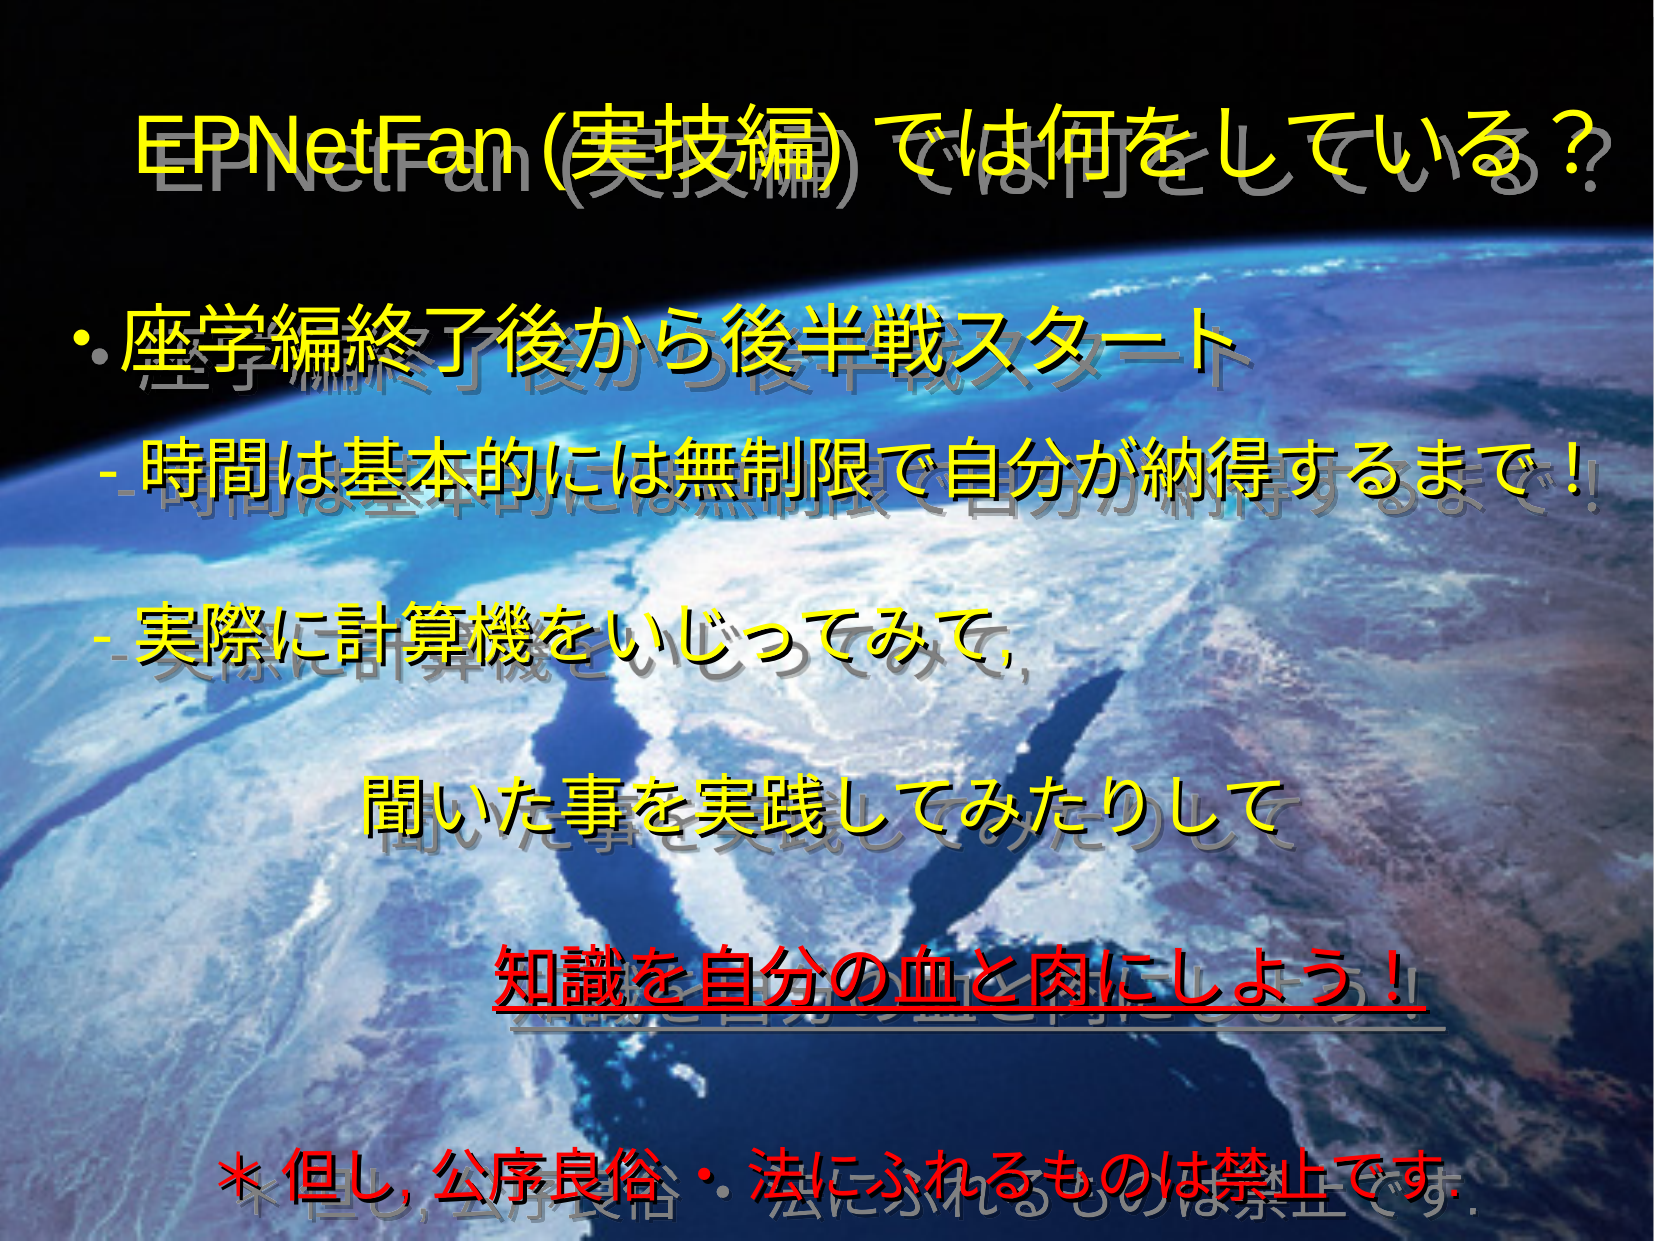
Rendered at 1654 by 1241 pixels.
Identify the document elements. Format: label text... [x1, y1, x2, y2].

text_box ・座学編終了後から後半戦スタート [29, 272, 1153, 363]
text_box ＊ 但し, 公序良俗 ・ 法にふれるものは禁止です. [194, 1122, 1418, 1202]
text_box - 実際に計算機をいじってみて, 聞いた事を実践してみたりして 知識を自分の血と肉にしよう！ [76, 572, 1233, 930]
text_box EPNetFan (実技編) では何をしている？ [118, 69, 1569, 178]
picture [0, 0, 1654, 1241]
text_box - 時間は基本的には無制限で自分が納得するまで！ [82, 407, 1586, 498]
